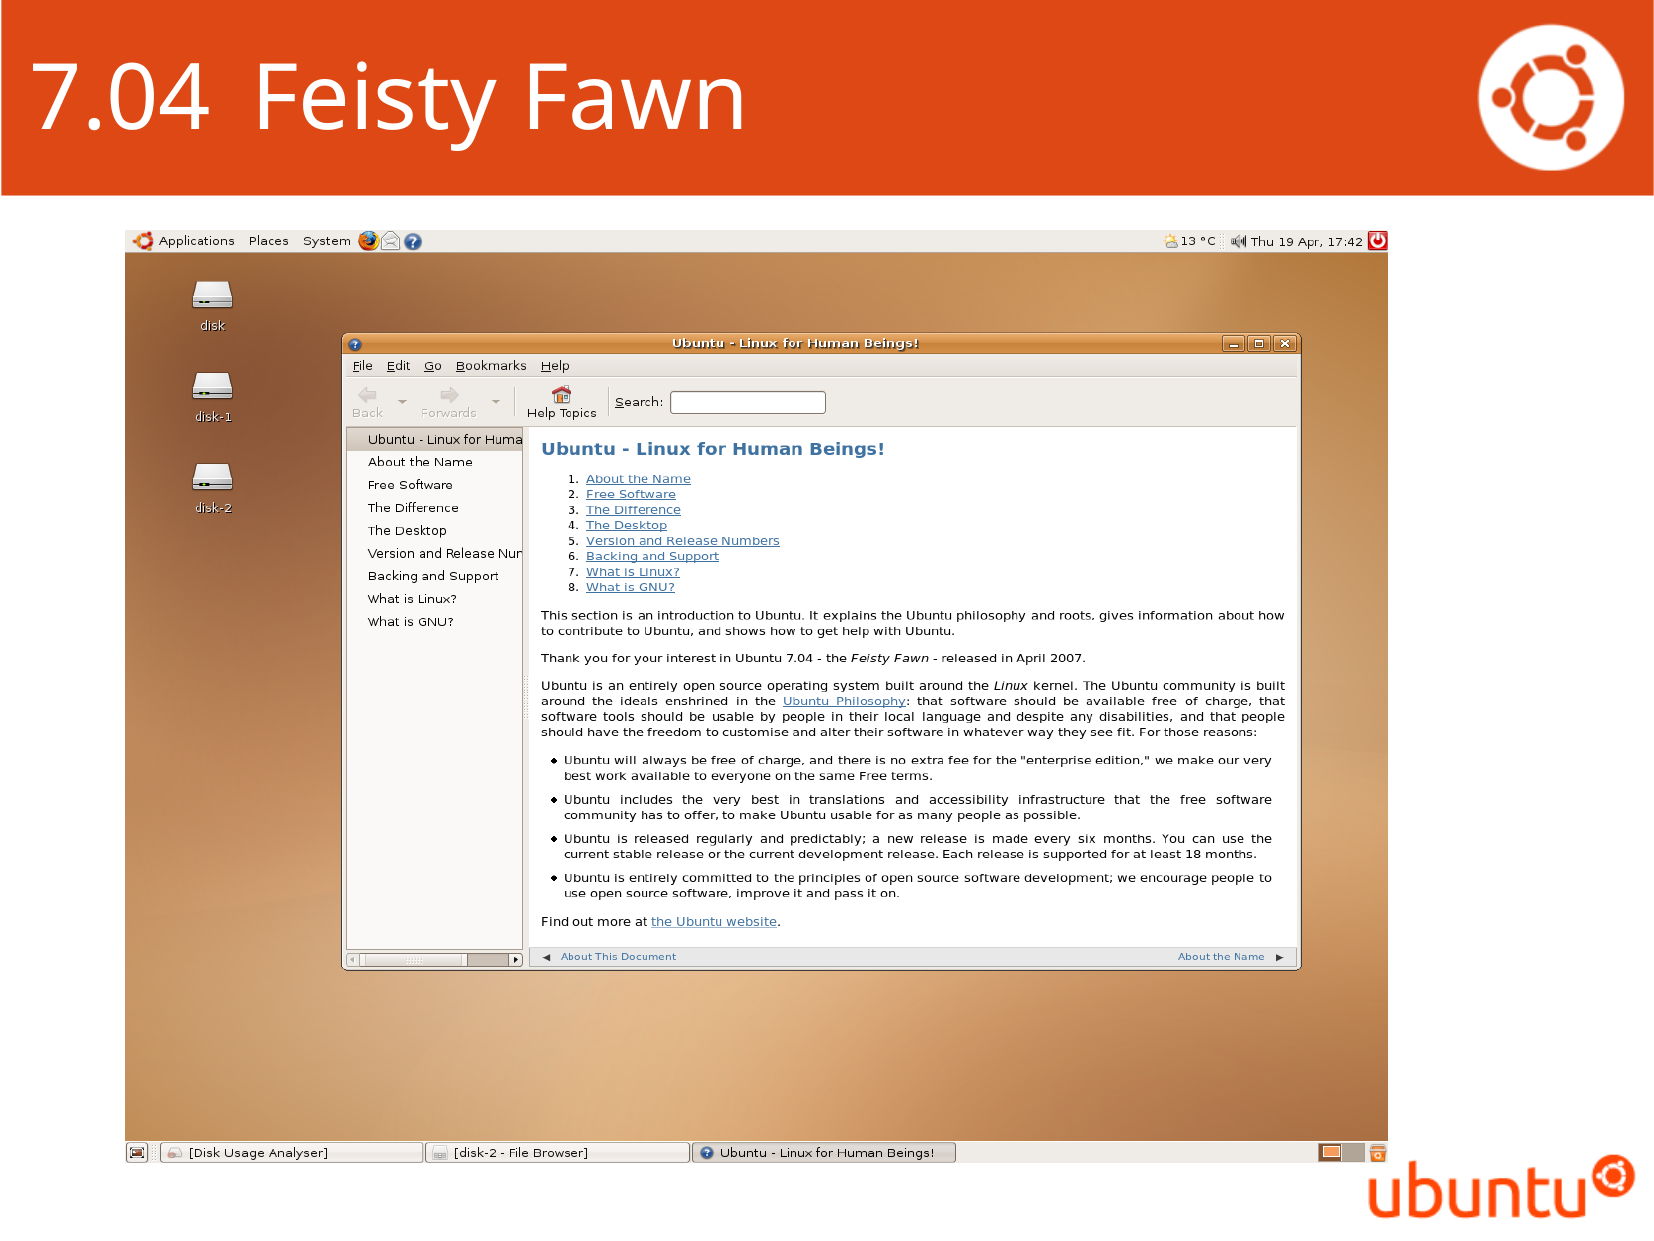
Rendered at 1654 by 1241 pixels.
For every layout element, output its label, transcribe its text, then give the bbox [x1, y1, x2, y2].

picture [0, 0, 1654, 1241]
title 7.04 Feisty Fawn [29, 0, 1459, 198]
